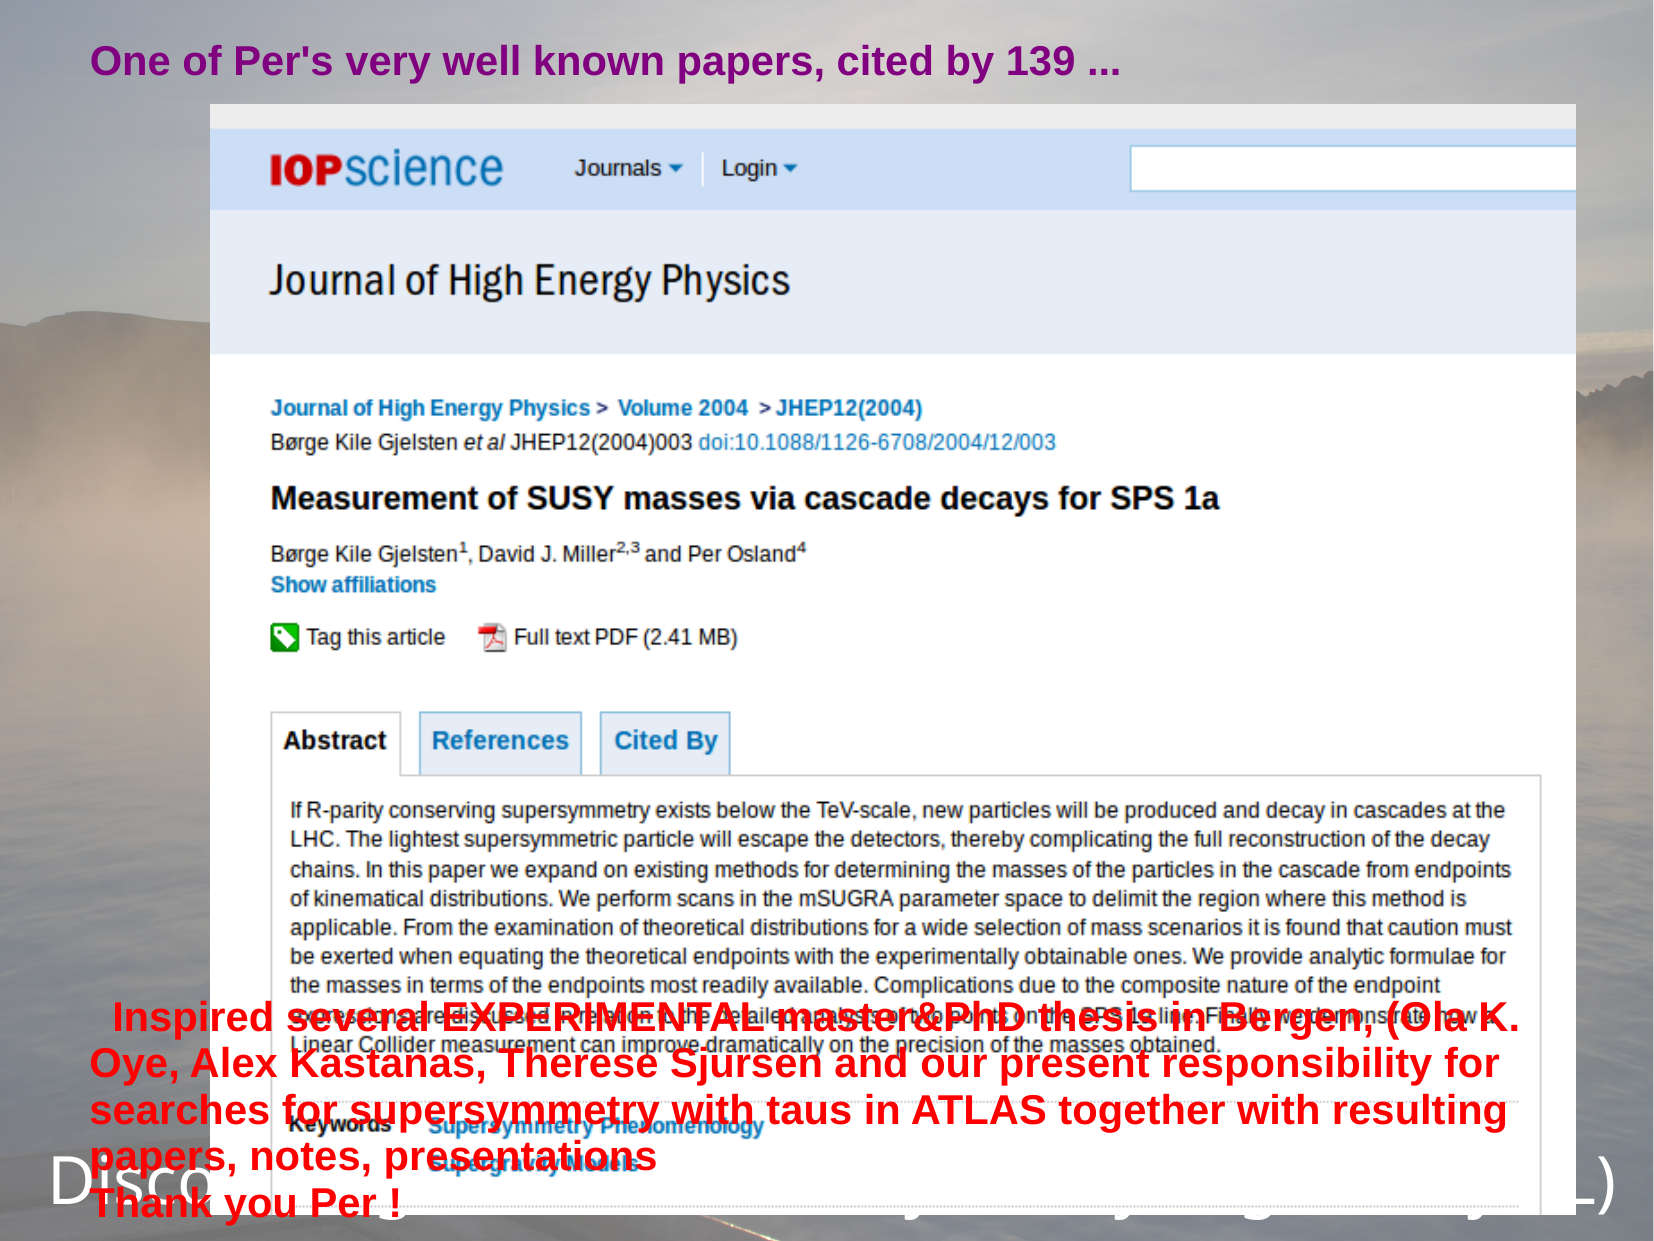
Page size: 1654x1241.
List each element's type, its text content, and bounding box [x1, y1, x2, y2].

text_box One of Per's very well known papers, cited by 139 ... [75, 30, 1137, 92]
text_box Inspired several EXPERIMENTAL master&PhD thesis in Bergen, (Ola K. Oye, Alex Kastanas, Therese Sjursen and our present responsibility for searches for supersymmetry with taus in ATLAS together with resulting papers, notes, presentations Thank you Per ! [74, 986, 1575, 1241]
picture [210, 104, 1576, 1216]
